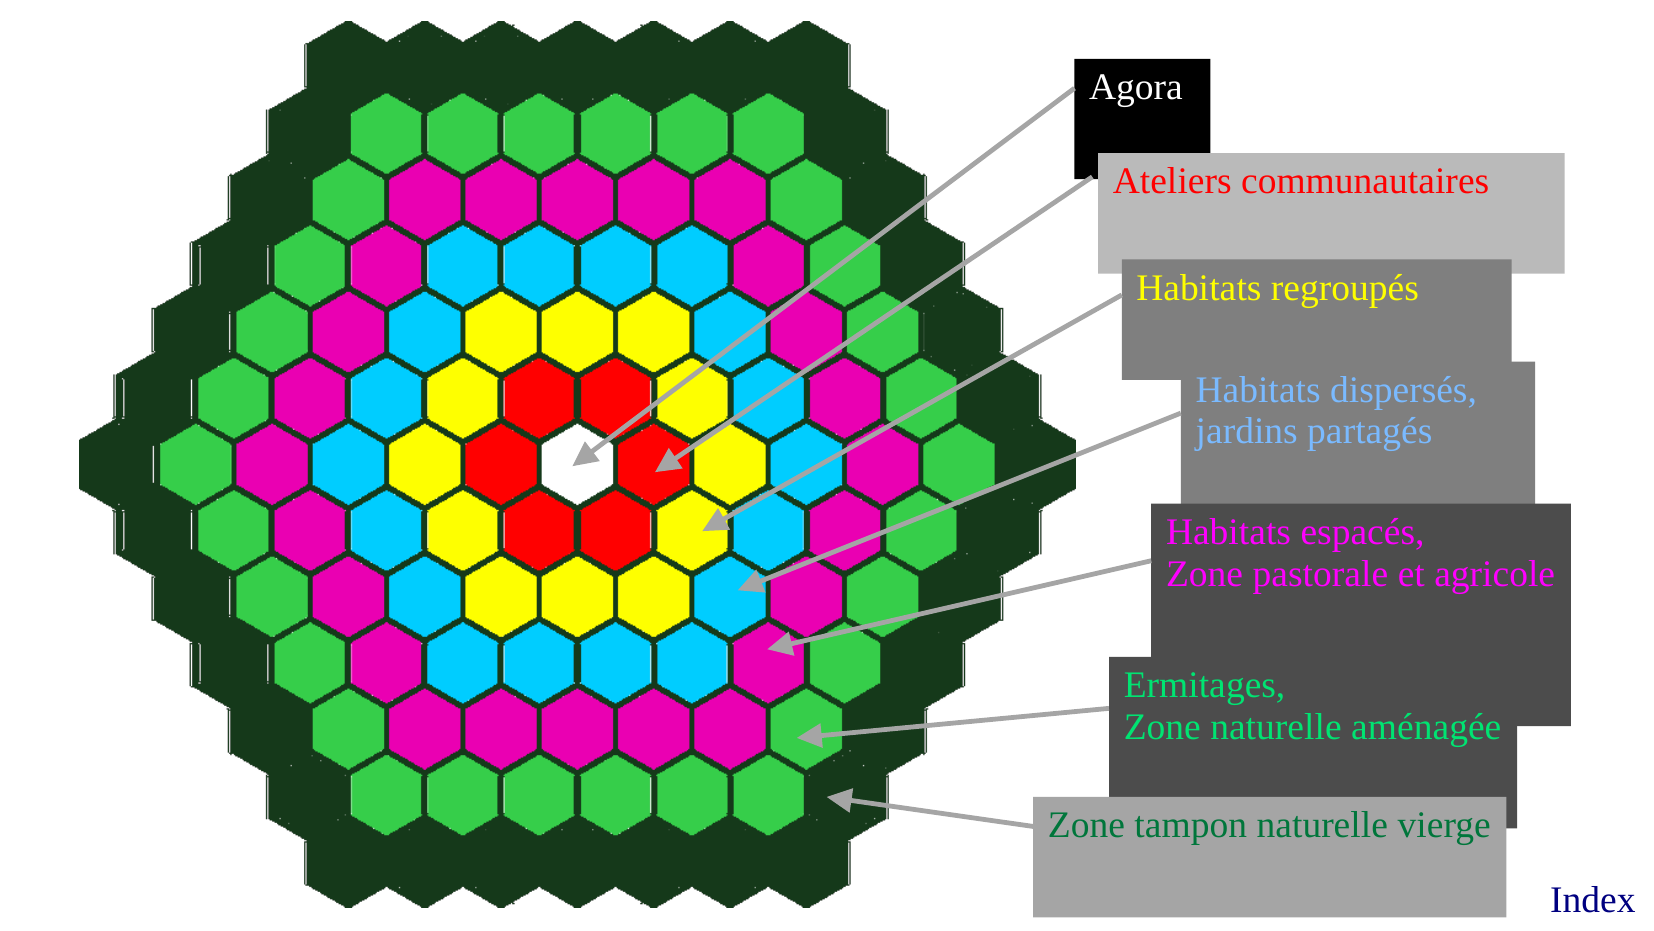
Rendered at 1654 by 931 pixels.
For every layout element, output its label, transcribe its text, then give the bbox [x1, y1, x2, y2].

text_box Habitats regroupés [1121, 259, 1512, 380]
text_box Ateliers communautaires [1098, 153, 1565, 274]
text_box Ermitages, Zone naturelle aménagée [1109, 656, 1518, 829]
picture [79, 21, 1076, 908]
text_box Agora [1076, 58, 1211, 180]
text_box Habitats dispersés, jardins partagés [1180, 361, 1536, 503]
text_box Habitats espacés, Zone pastorale et agricole [1151, 503, 1571, 727]
text_box Zone tampon naturelle vierge [1033, 796, 1507, 918]
